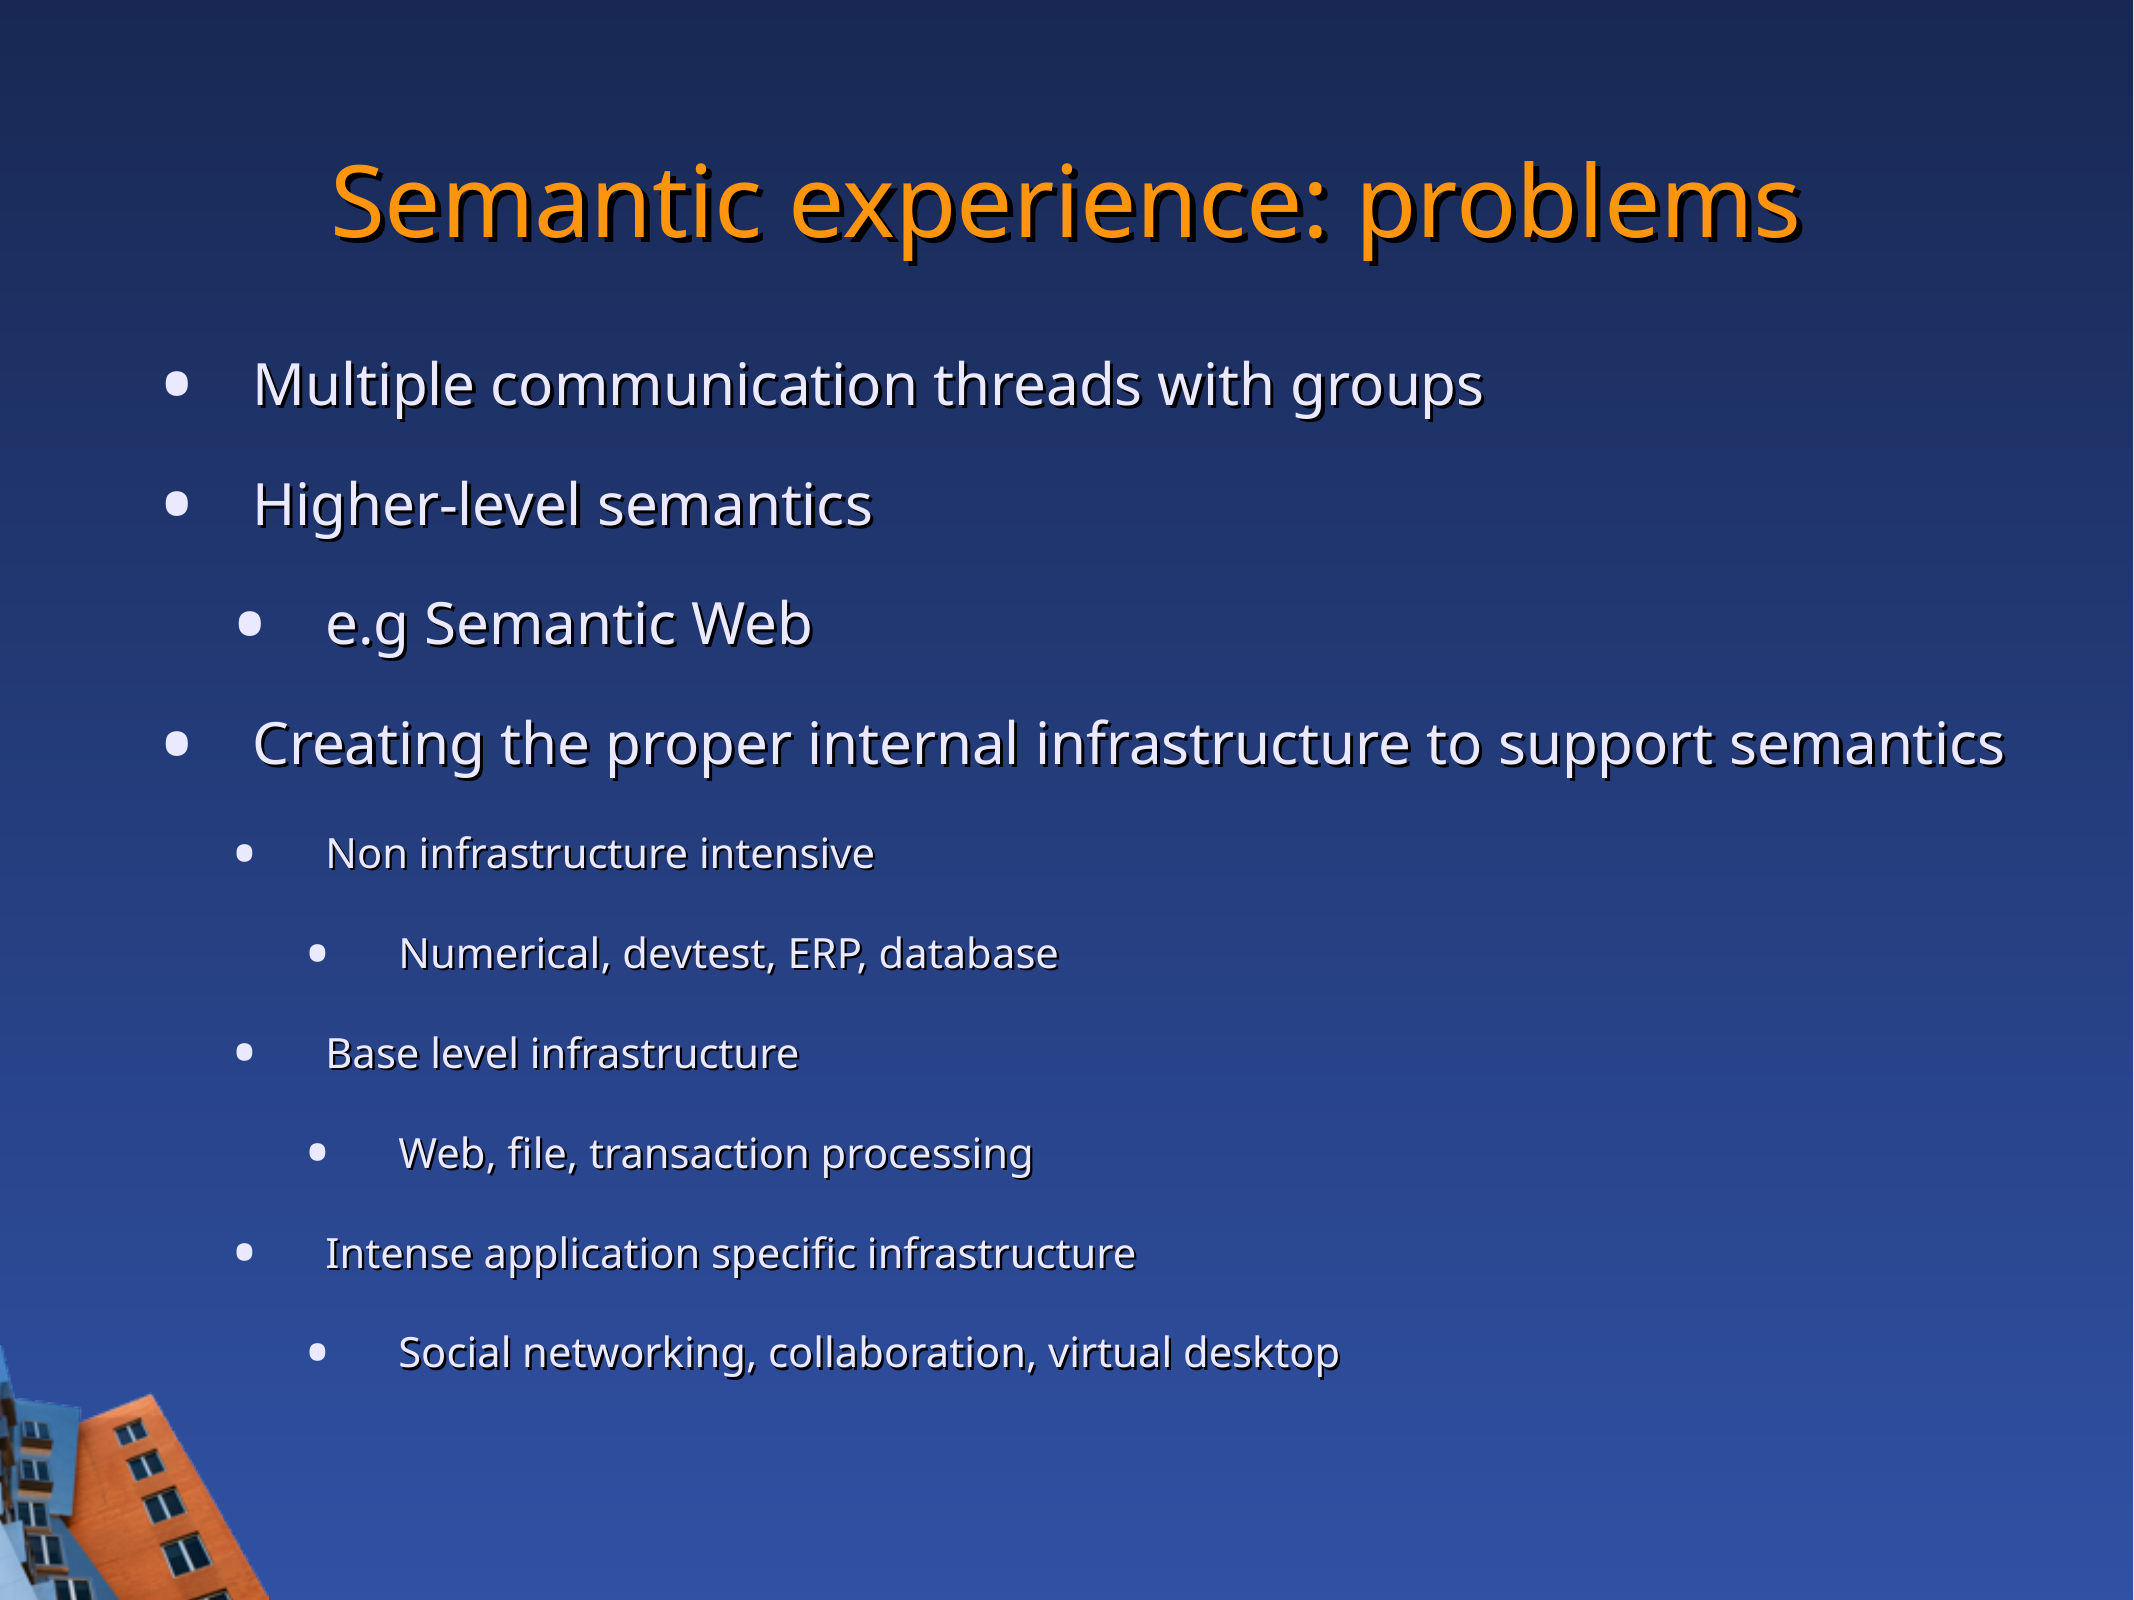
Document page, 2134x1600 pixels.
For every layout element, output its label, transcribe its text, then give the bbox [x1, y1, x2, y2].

picture [0, 1345, 269, 1600]
title Semantic experience: problems [106, 71, 2027, 226]
list Multiple communication threads with groups Higher-level semantics e.g Semantic Web Creating the proper internal infrastructure to support semantics Non infrastructure intensive Numerical, devtest, ERP, database Base level infrastructure Web, file, transaction processing Intense application specific infrastructure Social networking, collaboration, virtual desktop [106, 226, 2027, 1377]
